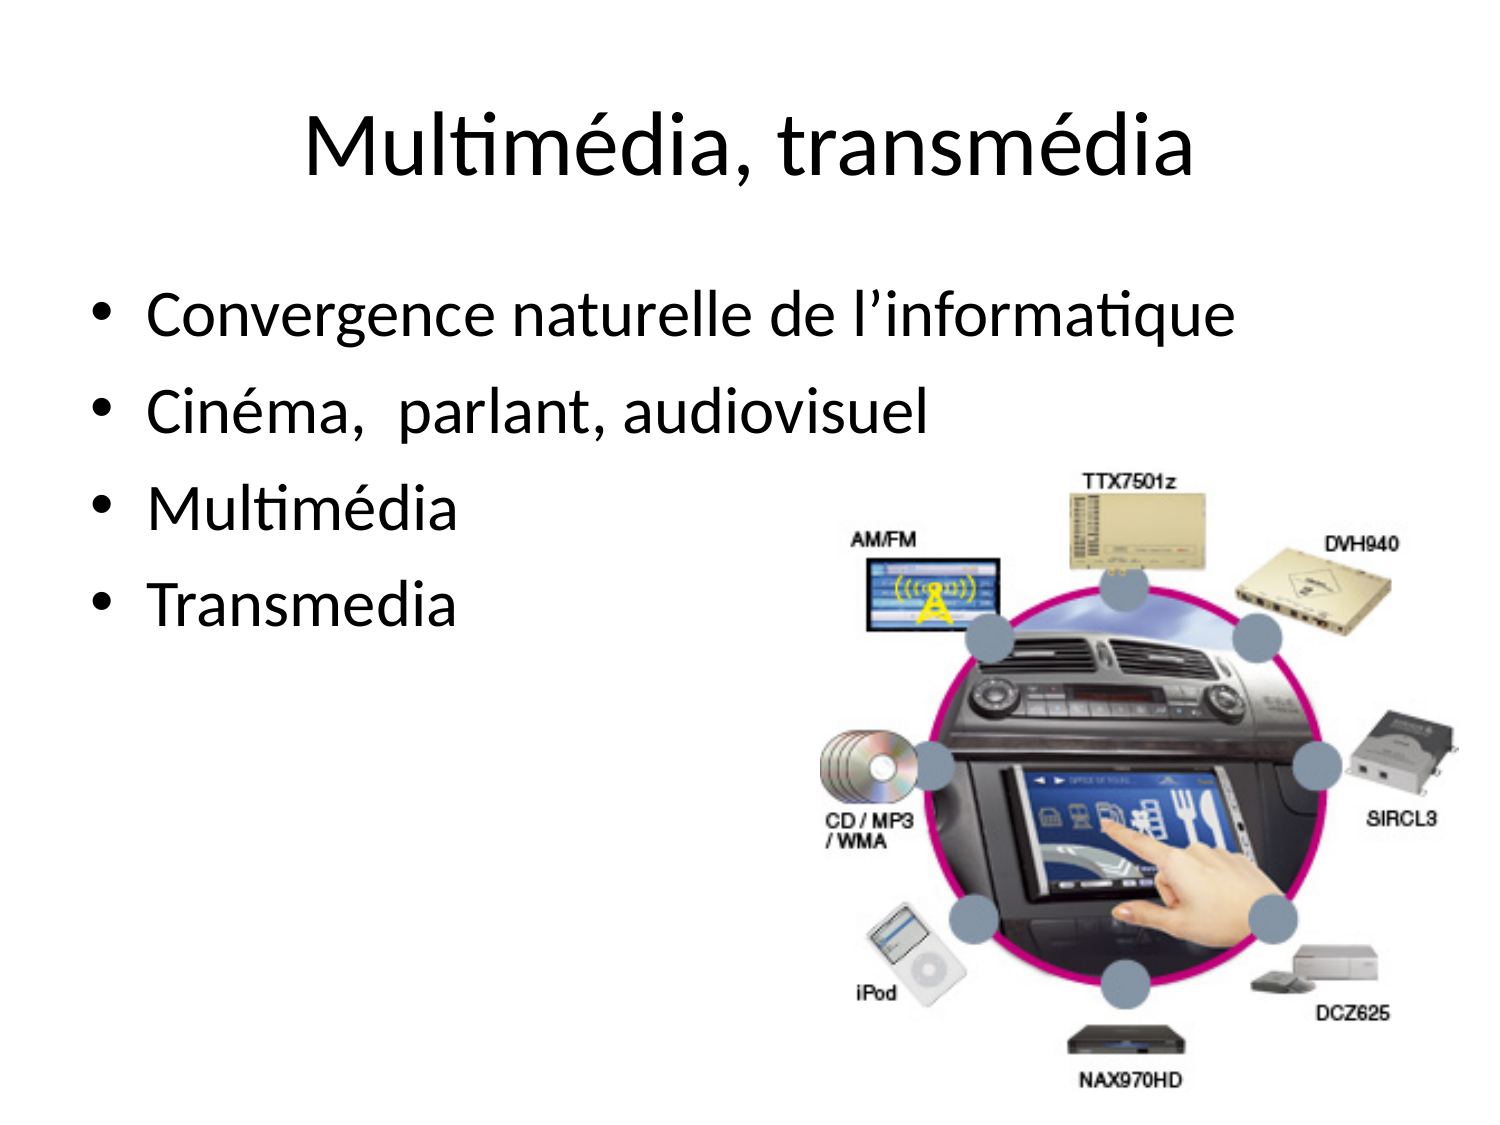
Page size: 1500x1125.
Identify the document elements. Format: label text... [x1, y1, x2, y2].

list Convergence naturelle de l’informatique Cinéma, parlant, audiovisuel Multimédia Transmedia [75, 262, 1426, 1005]
picture [820, 468, 1459, 1106]
title Multimédia, transmédia [75, 45, 1426, 233]
